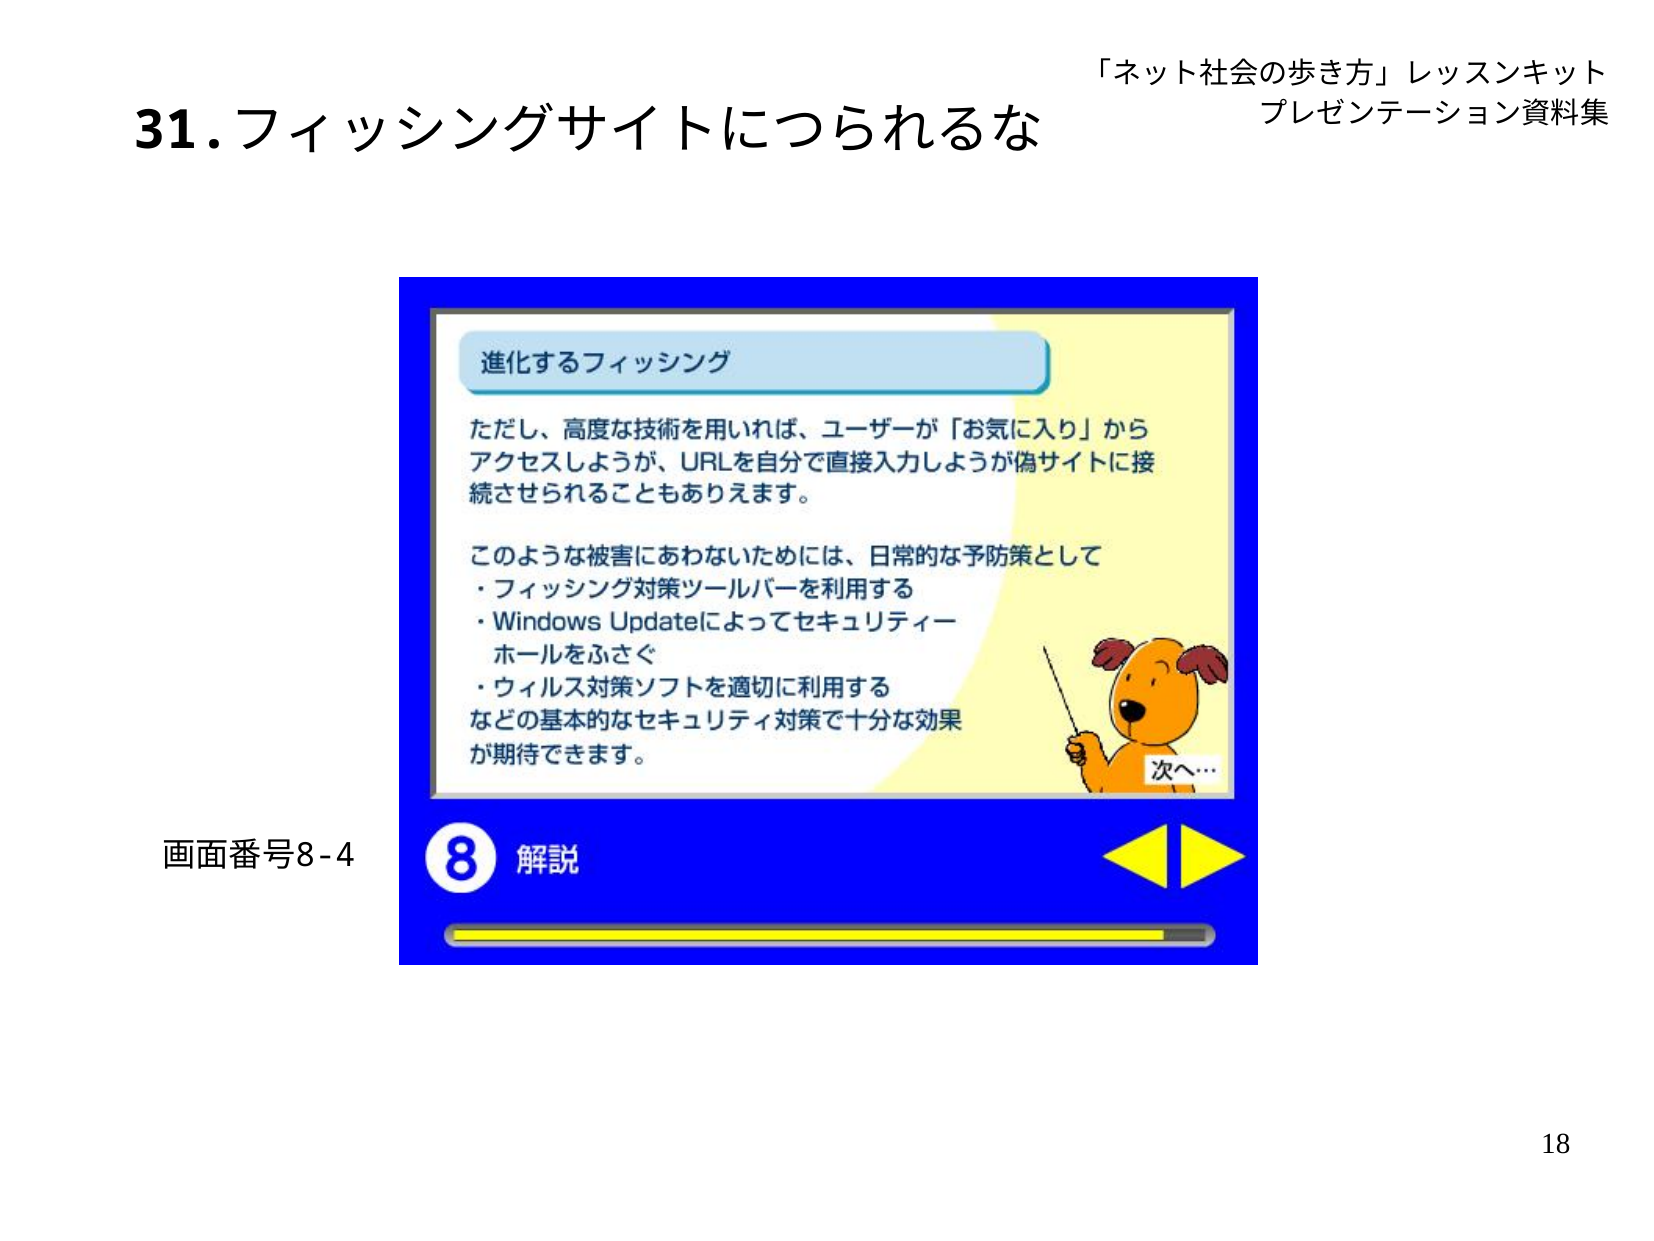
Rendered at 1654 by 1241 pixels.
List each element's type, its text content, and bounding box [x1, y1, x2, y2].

text_box 画面番号8-4 [147, 826, 384, 882]
text_box 31.フィッシングサイトにつられるな [118, 88, 1093, 169]
text_box 「ネット社会の歩き方」レッスンキット プレゼンテーション資料集 [1062, 44, 1625, 139]
picture [399, 277, 1258, 965]
